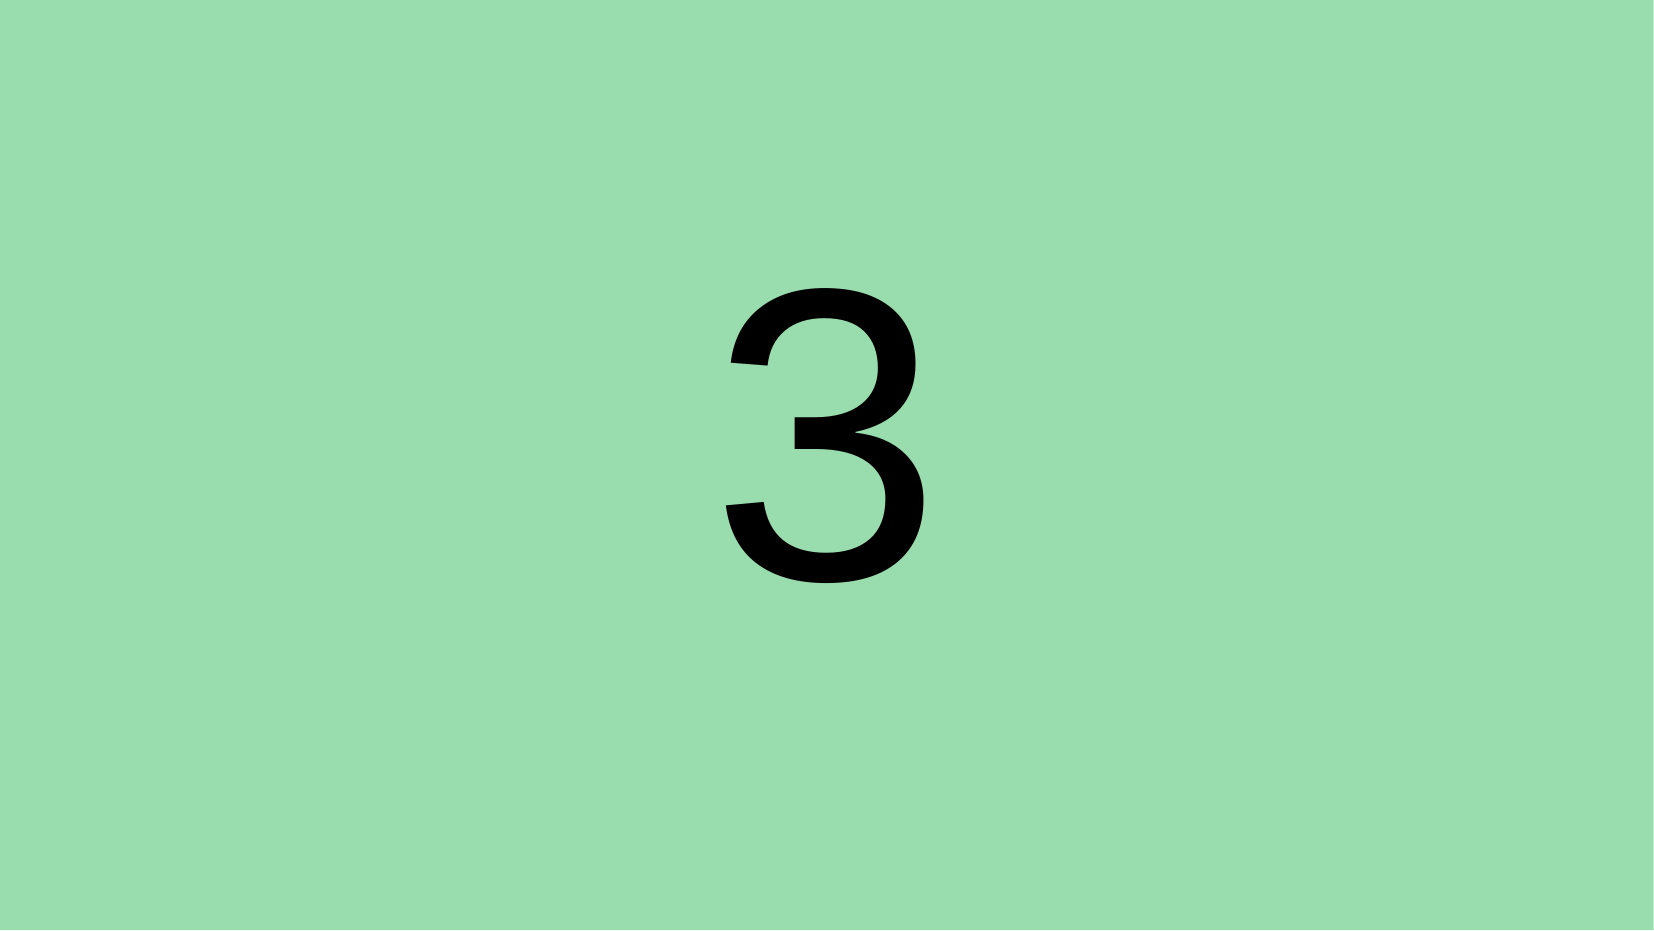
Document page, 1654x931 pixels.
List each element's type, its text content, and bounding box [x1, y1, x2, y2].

text_box 3 [0, 194, 1654, 676]
